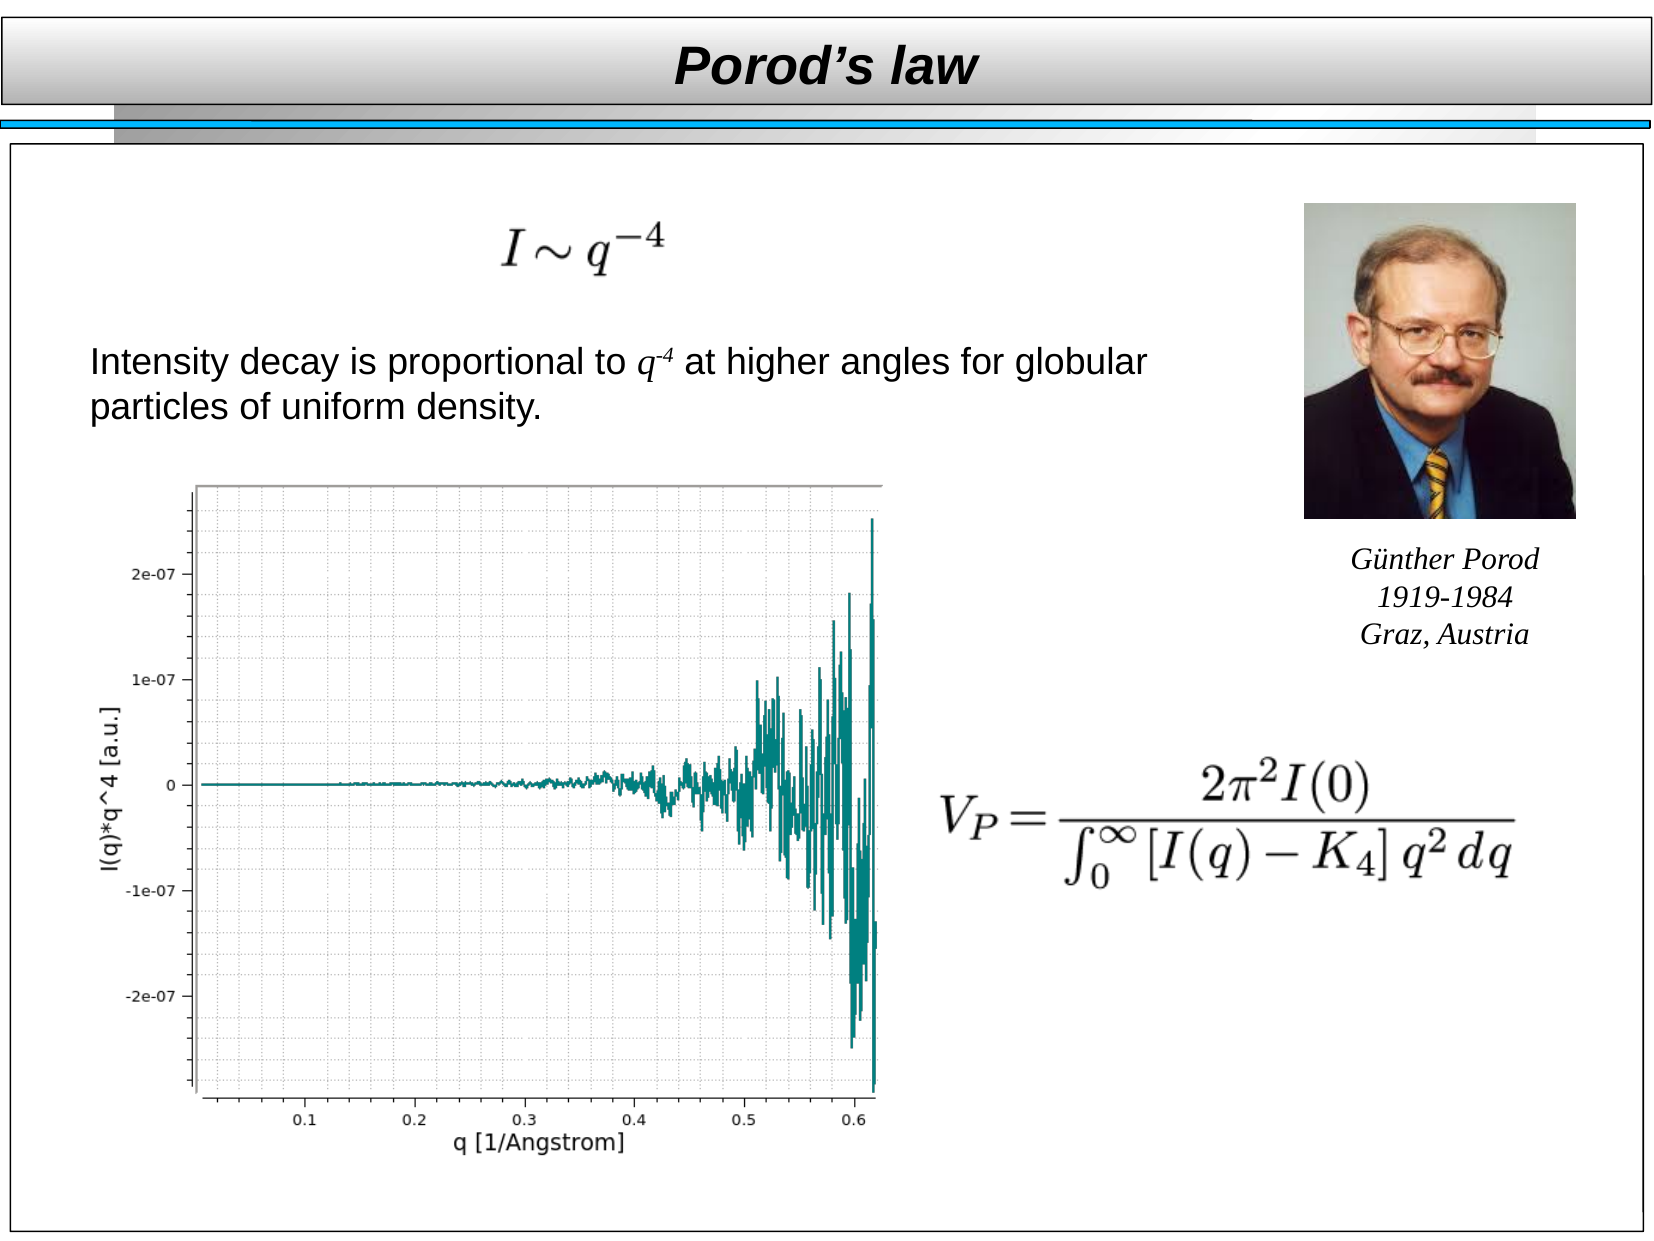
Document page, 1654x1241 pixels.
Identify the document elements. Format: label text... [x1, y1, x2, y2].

text_box Intensity decay is proportional to q-4 at higher angles for globular particles of uniform density. [75, 329, 1261, 435]
text_box [0, 120, 1651, 129]
picture [919, 746, 1546, 910]
text_box Günther Porod 1919-1984 Graz, Austria [1335, 531, 1555, 659]
picture [475, 209, 676, 298]
picture [90, 479, 889, 1160]
picture [1304, 203, 1576, 520]
text_box Porod’s law [1, 17, 1652, 105]
